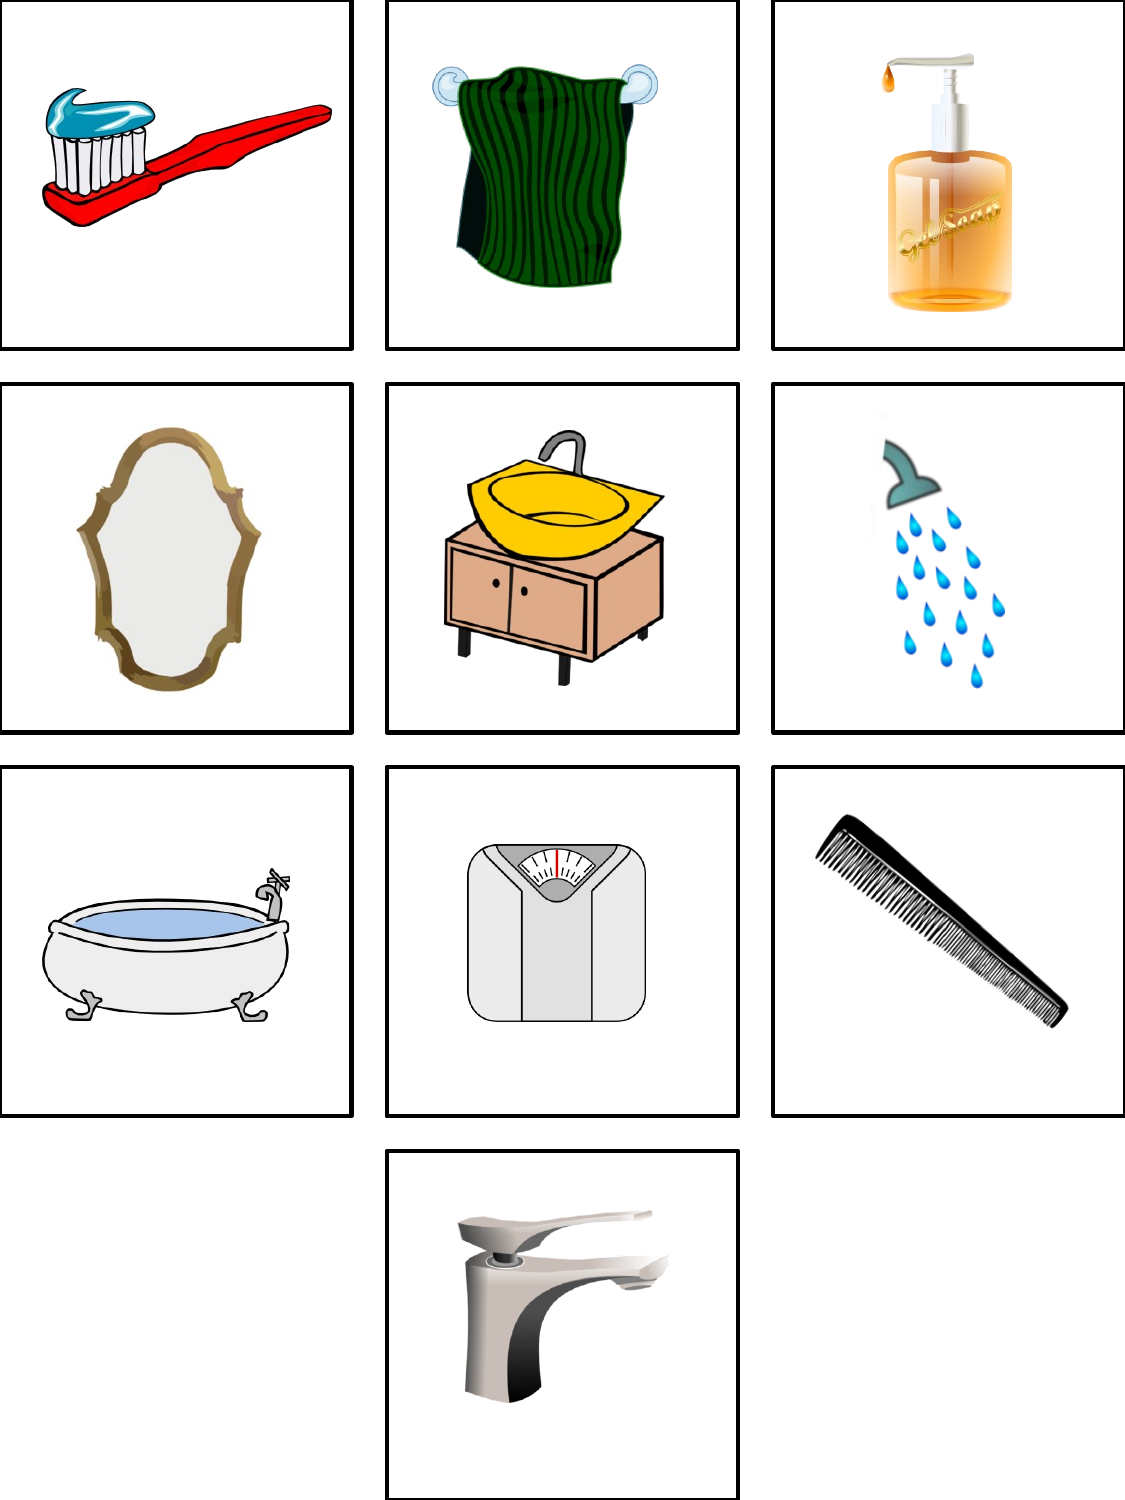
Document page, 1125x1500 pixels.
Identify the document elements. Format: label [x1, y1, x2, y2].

picture [42, 868, 290, 1022]
picture [869, 395, 1005, 732]
text_box [773, 767, 1125, 1116]
text_box [773, 384, 1125, 733]
text_box [387, 767, 738, 1116]
picture [444, 430, 665, 686]
text_box [773, 0, 1125, 349]
text_box [0, 384, 352, 733]
picture [881, 53, 1012, 312]
text_box [387, 0, 738, 349]
text_box [387, 1151, 738, 1500]
picture [467, 844, 646, 1022]
picture [42, 88, 332, 227]
text_box [0, 767, 352, 1116]
picture [810, 809, 1079, 1043]
picture [432, 64, 658, 288]
picture [456, 1210, 669, 1403]
picture [31, 419, 311, 699]
text_box [387, 384, 738, 733]
text_box [0, 0, 352, 349]
